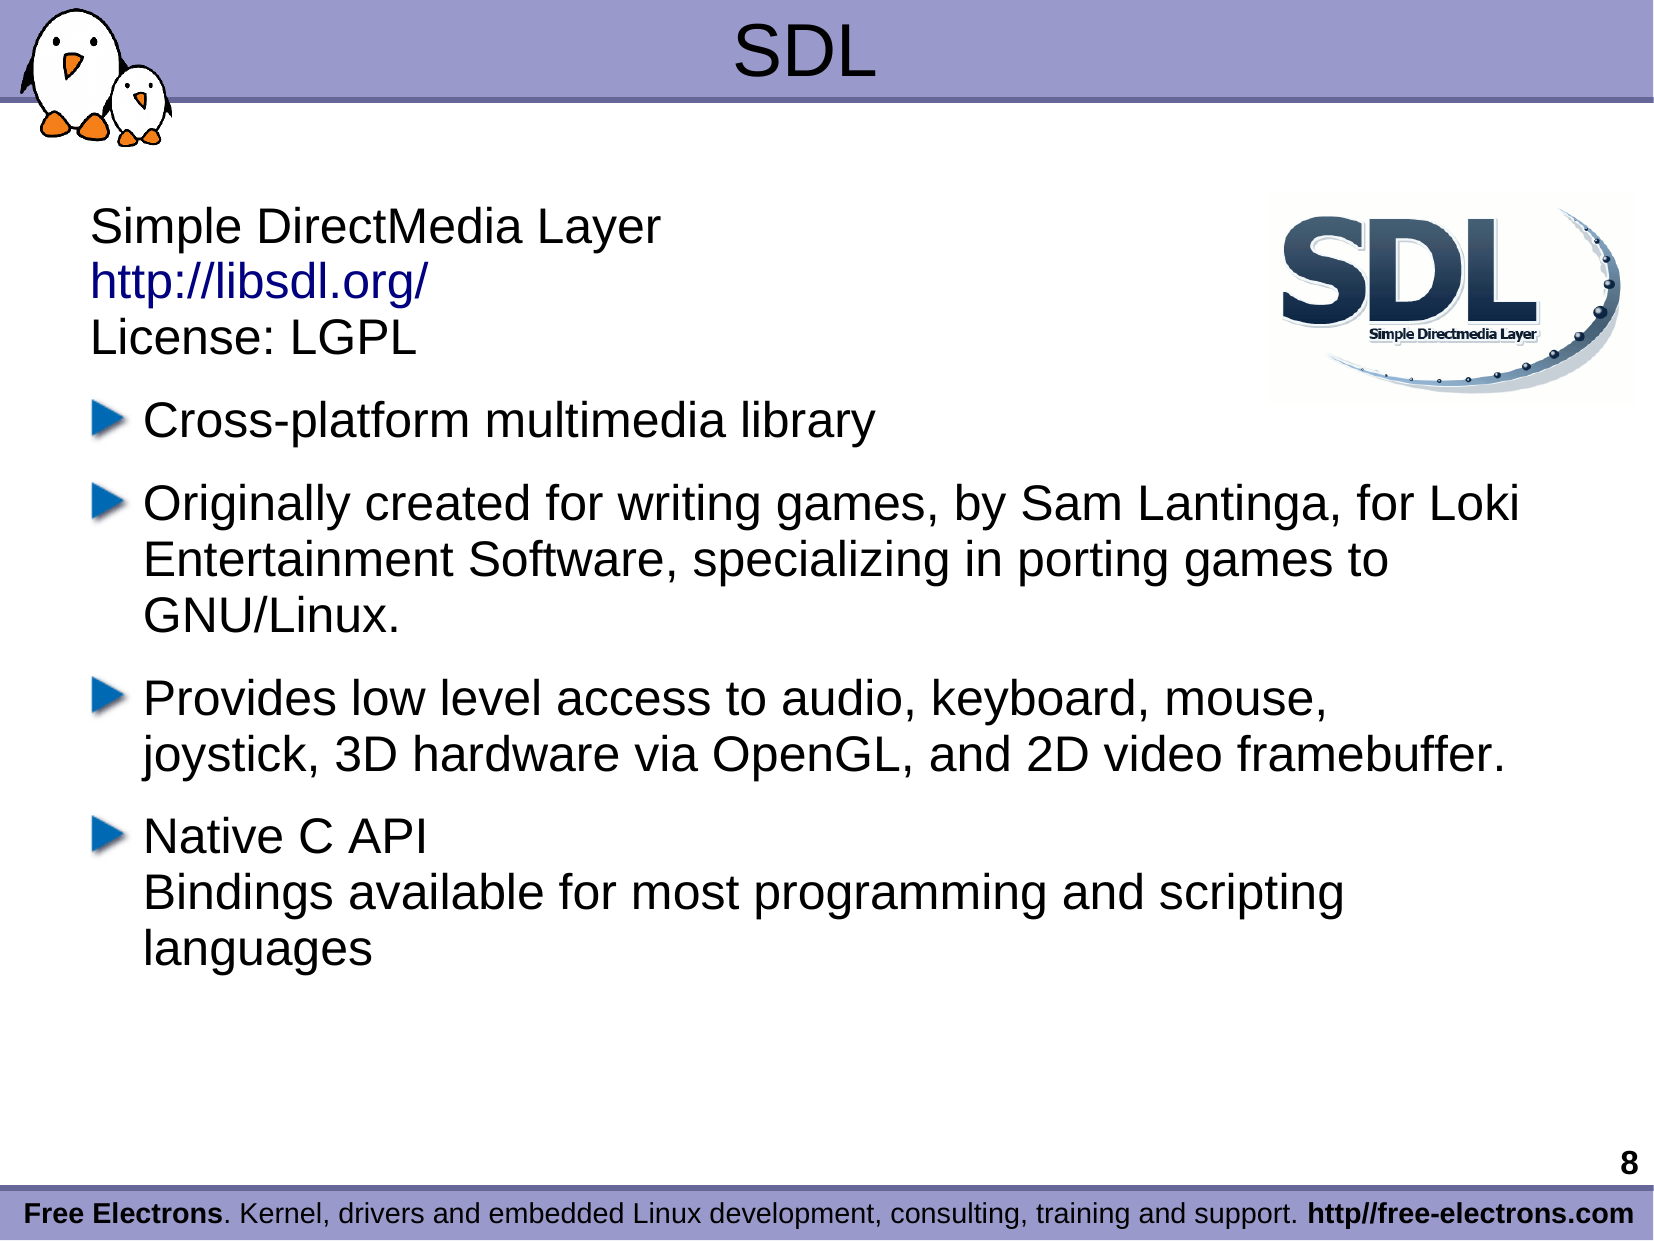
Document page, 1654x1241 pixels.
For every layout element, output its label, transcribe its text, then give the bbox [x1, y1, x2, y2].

list Simple DirectMedia Layer http://libsdl.org/ License: LGPL Cross-platform multimedia library Originally created for writing games, by Sam Lantinga, for Loki Entertainment Software, specializing in porting games to GNU/Linux. Provides low level access to audio, keyboard, mouse, joystick, 3D hardware via OpenGL, and 2D video framebuffer. Native C API Bindings available for most programming and scripting languages [72, 198, 1559, 1052]
picture [1270, 192, 1635, 405]
title SDL [60, 0, 1551, 101]
picture [20, 8, 172, 147]
